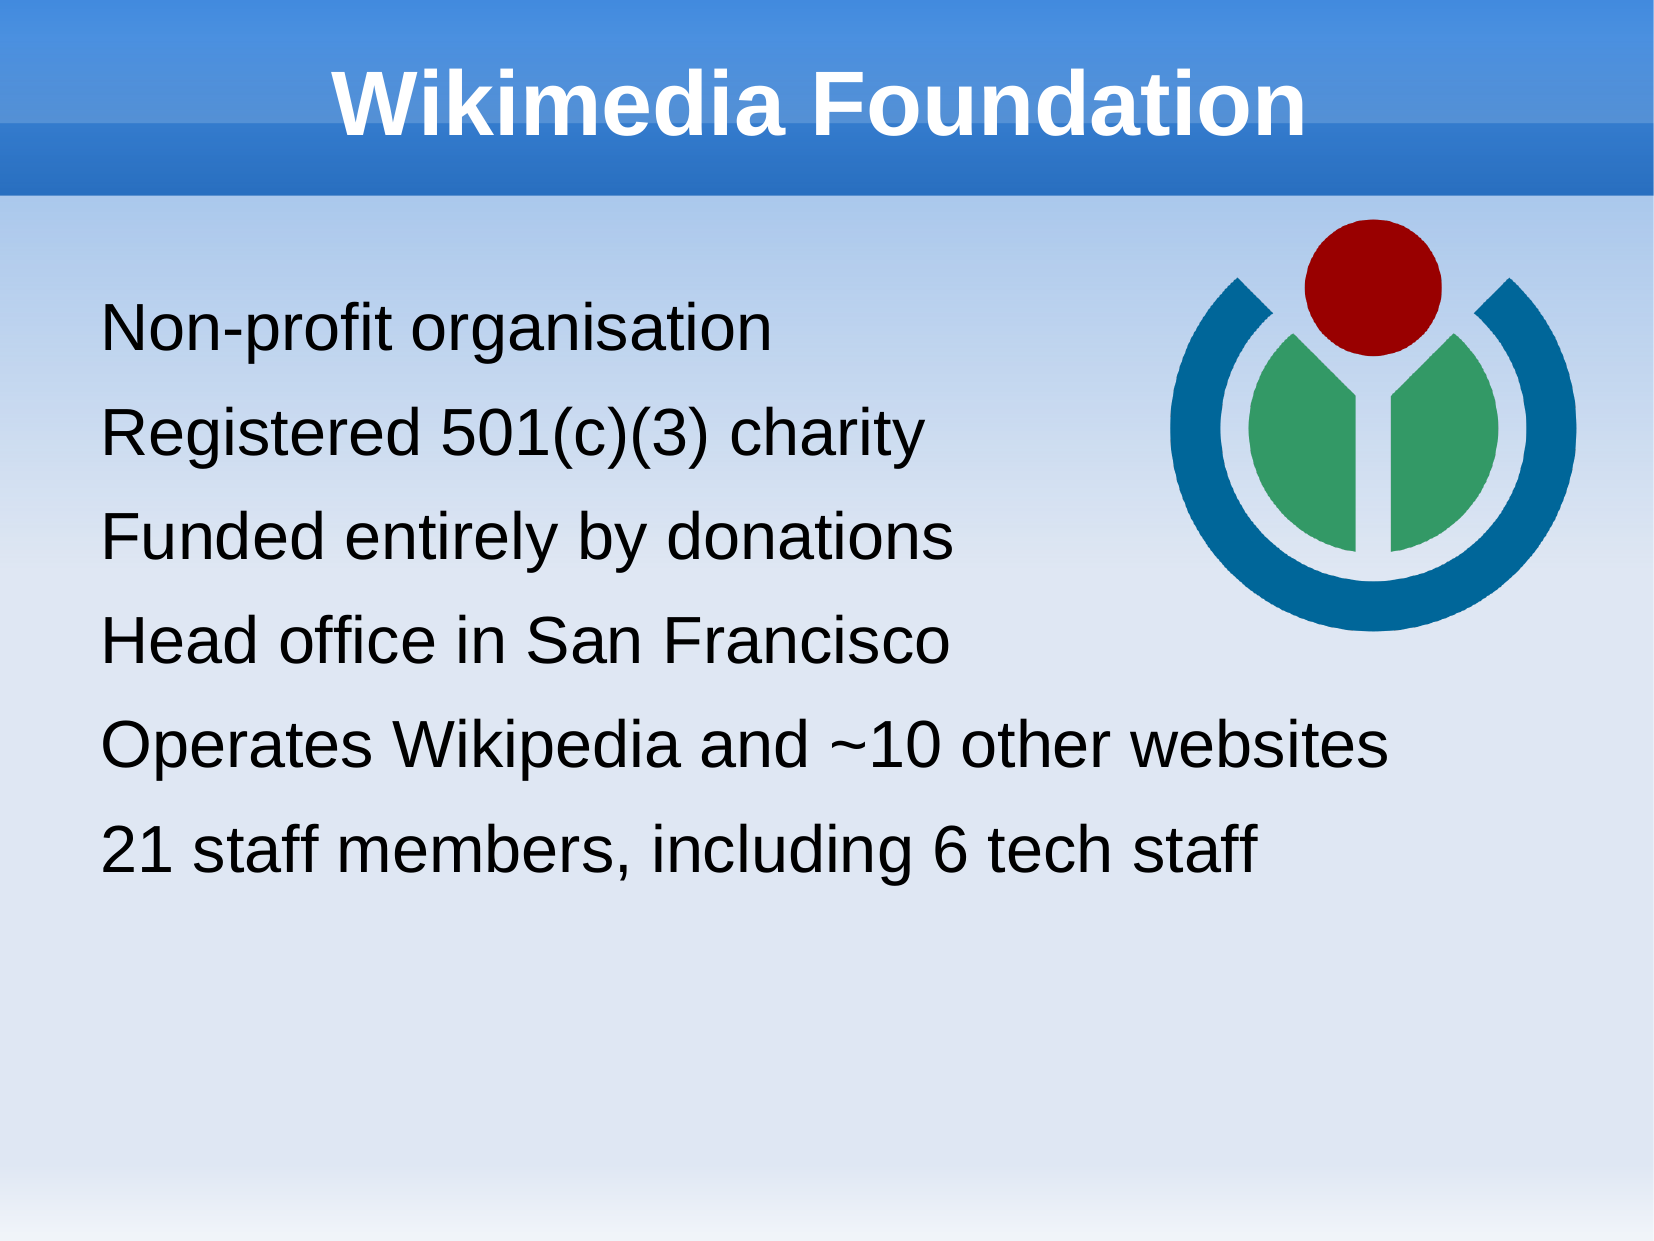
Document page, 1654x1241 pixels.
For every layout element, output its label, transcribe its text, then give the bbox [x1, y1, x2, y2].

list Non-profit organisation Registered 501(c)(3) charity Funded entirely by donations Head office in San Francisco Operates Wikipedia and ~10 other websites 21 staff members, including 6 tech staff [82, 290, 1571, 1109]
title Wikimedia Foundation [76, 0, 1565, 208]
picture [0, 0, 1654, 1241]
